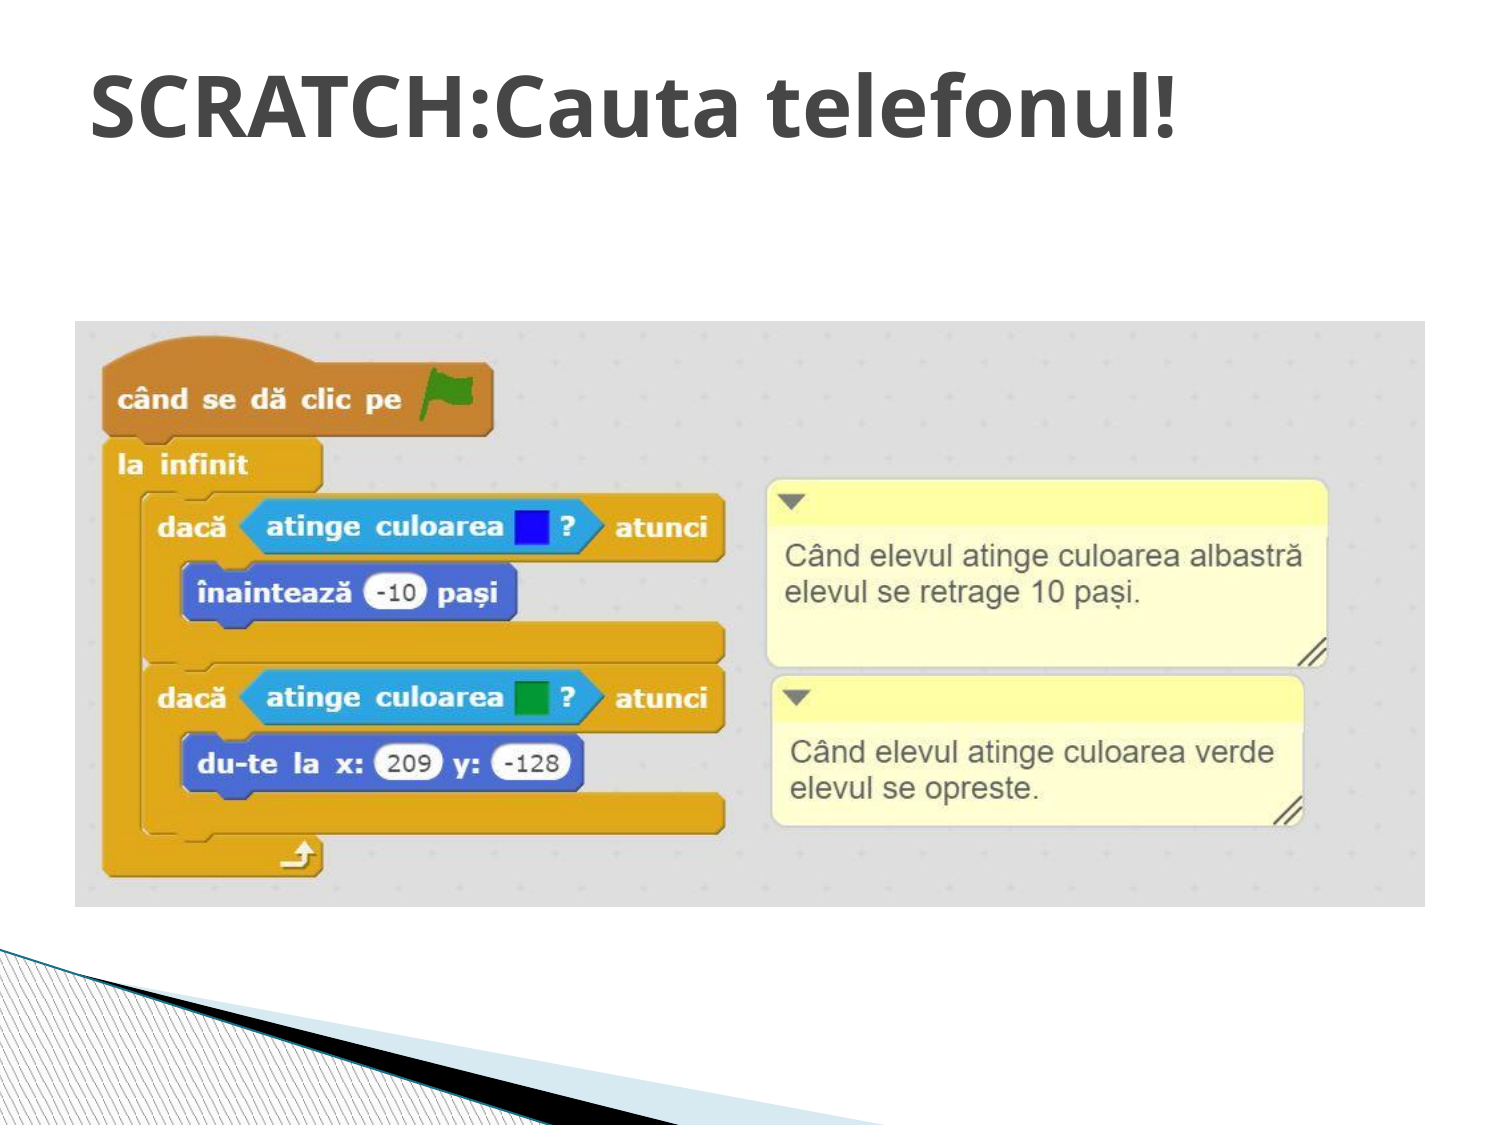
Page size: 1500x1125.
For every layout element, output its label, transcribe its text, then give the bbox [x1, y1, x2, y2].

picture [75, 321, 1425, 907]
picture [0, 952, 543, 1125]
title SCRATCH:Cauta telefonul! [75, 45, 1425, 233]
